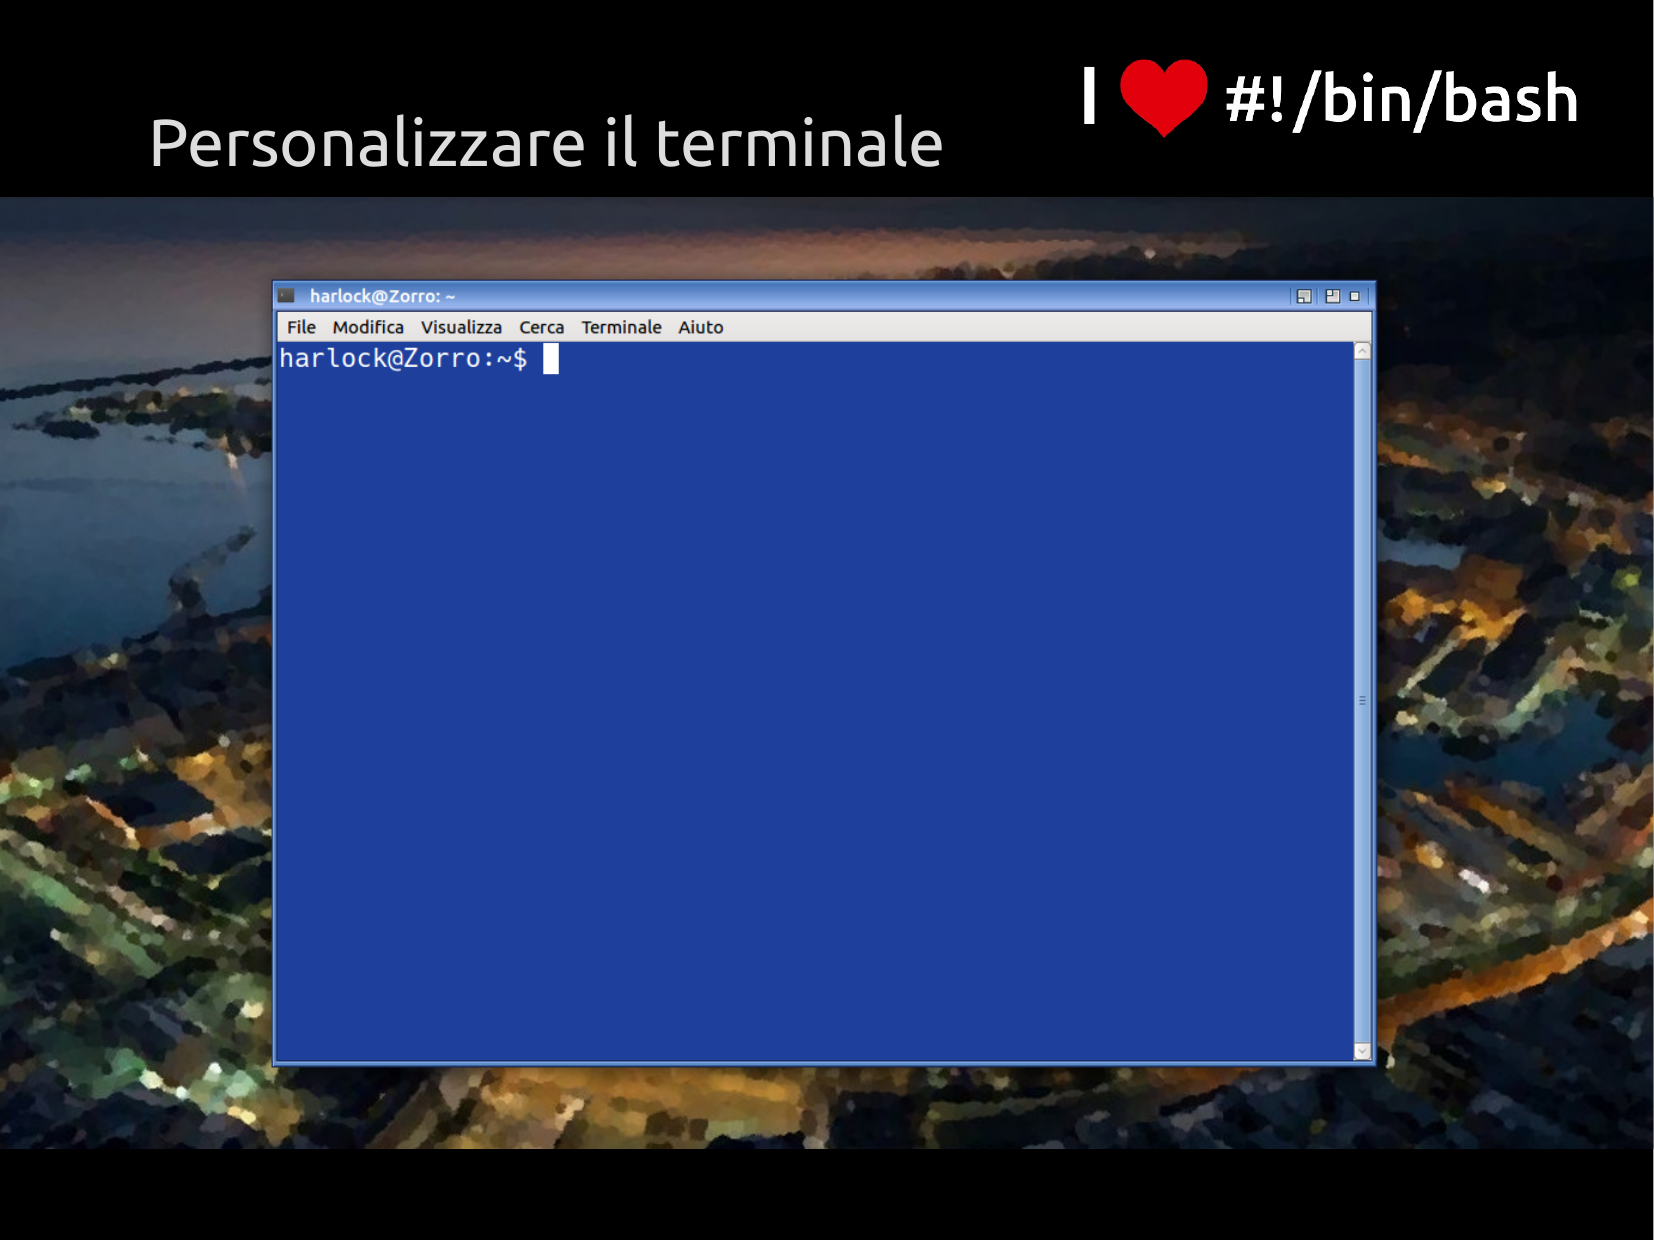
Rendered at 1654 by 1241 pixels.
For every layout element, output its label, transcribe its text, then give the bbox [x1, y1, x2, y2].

text_box Personalizzare il terminale [133, 96, 962, 205]
picture [1064, 45, 1595, 154]
picture [0, 197, 1654, 1149]
